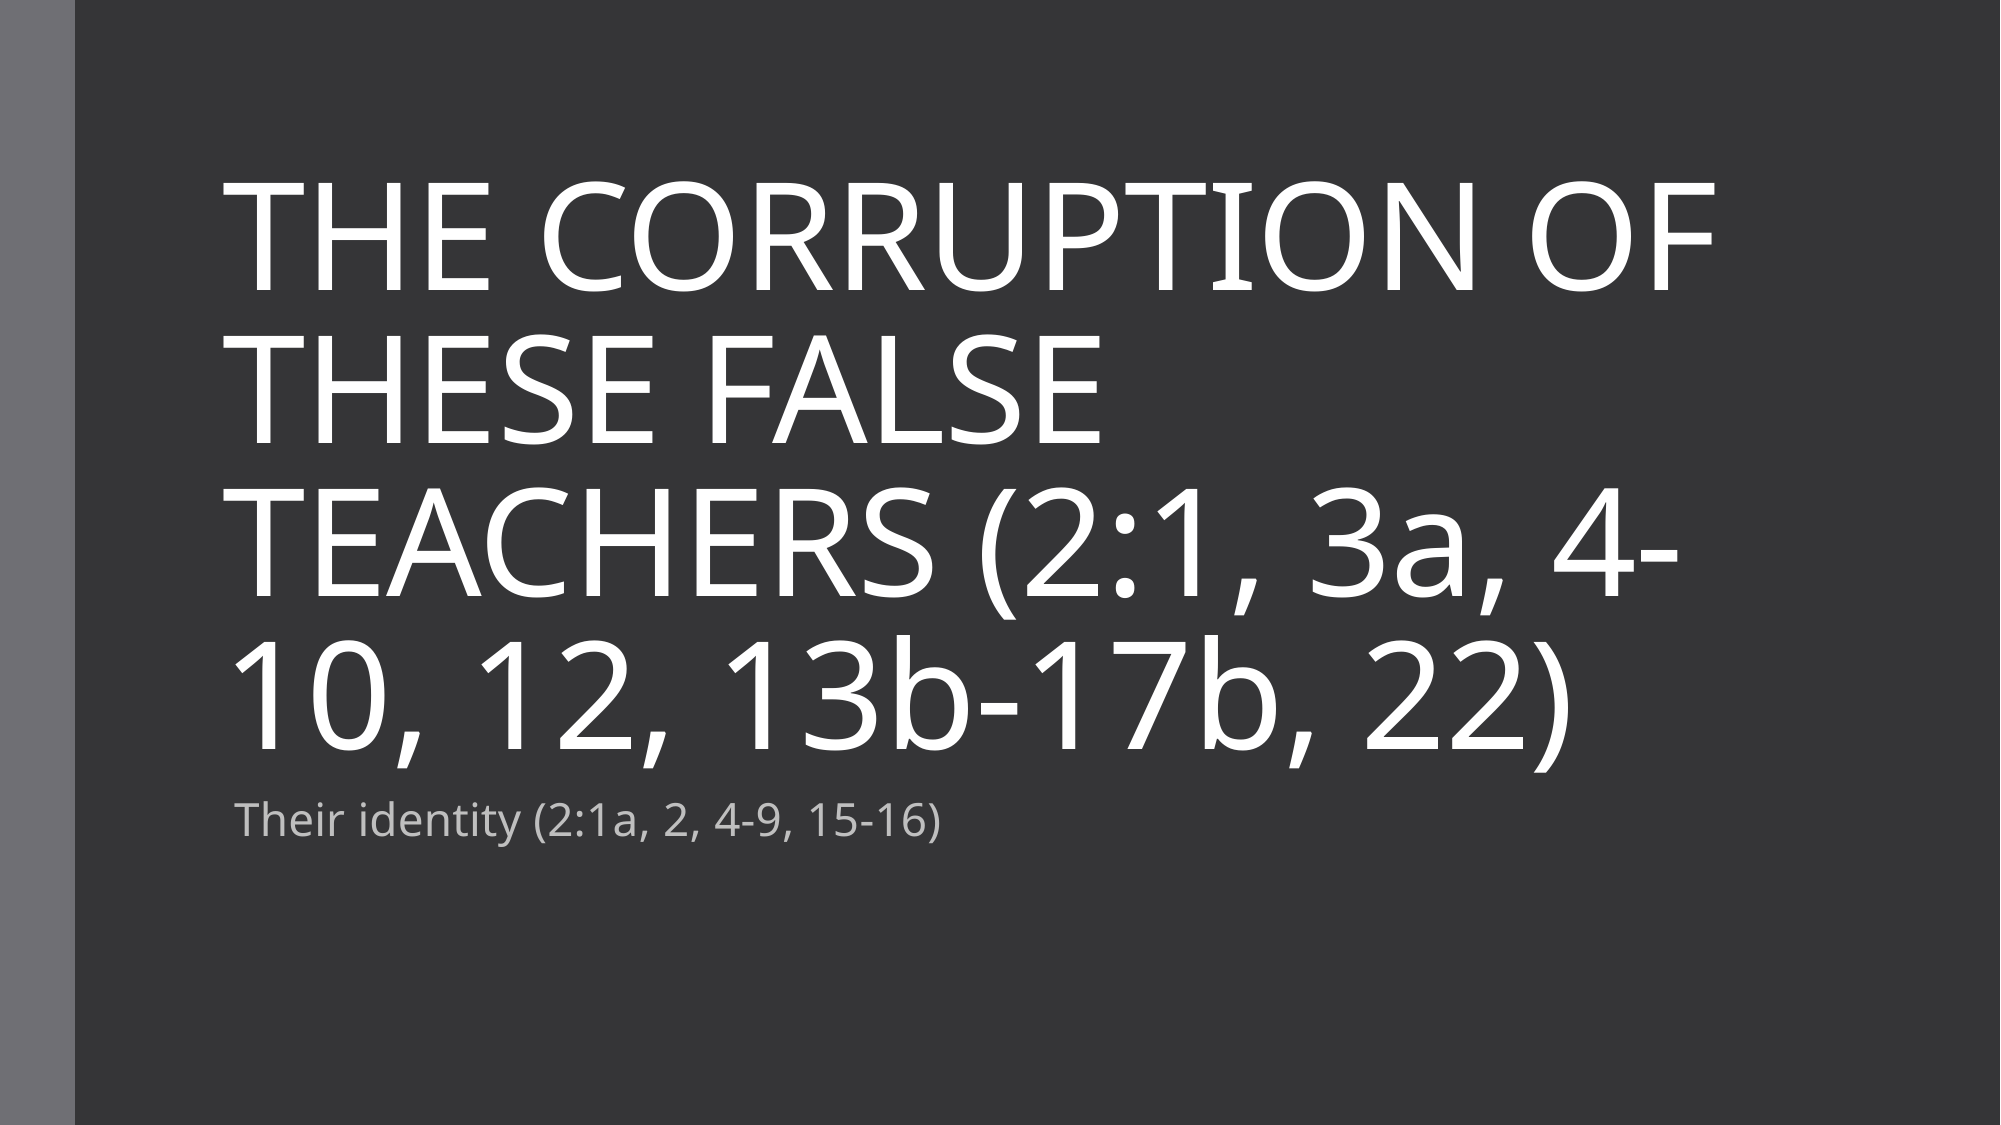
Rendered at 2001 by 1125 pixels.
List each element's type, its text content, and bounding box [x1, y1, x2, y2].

subtitle Their identity (2:1a, 2, 4-9, 15-16) [206, 787, 1752, 1066]
title THE CORRUPTION OF THESE FALSE TEACHERS (2:1, 3a, 4-10, 12, 13b-17b, 22) [206, 124, 1752, 787]
